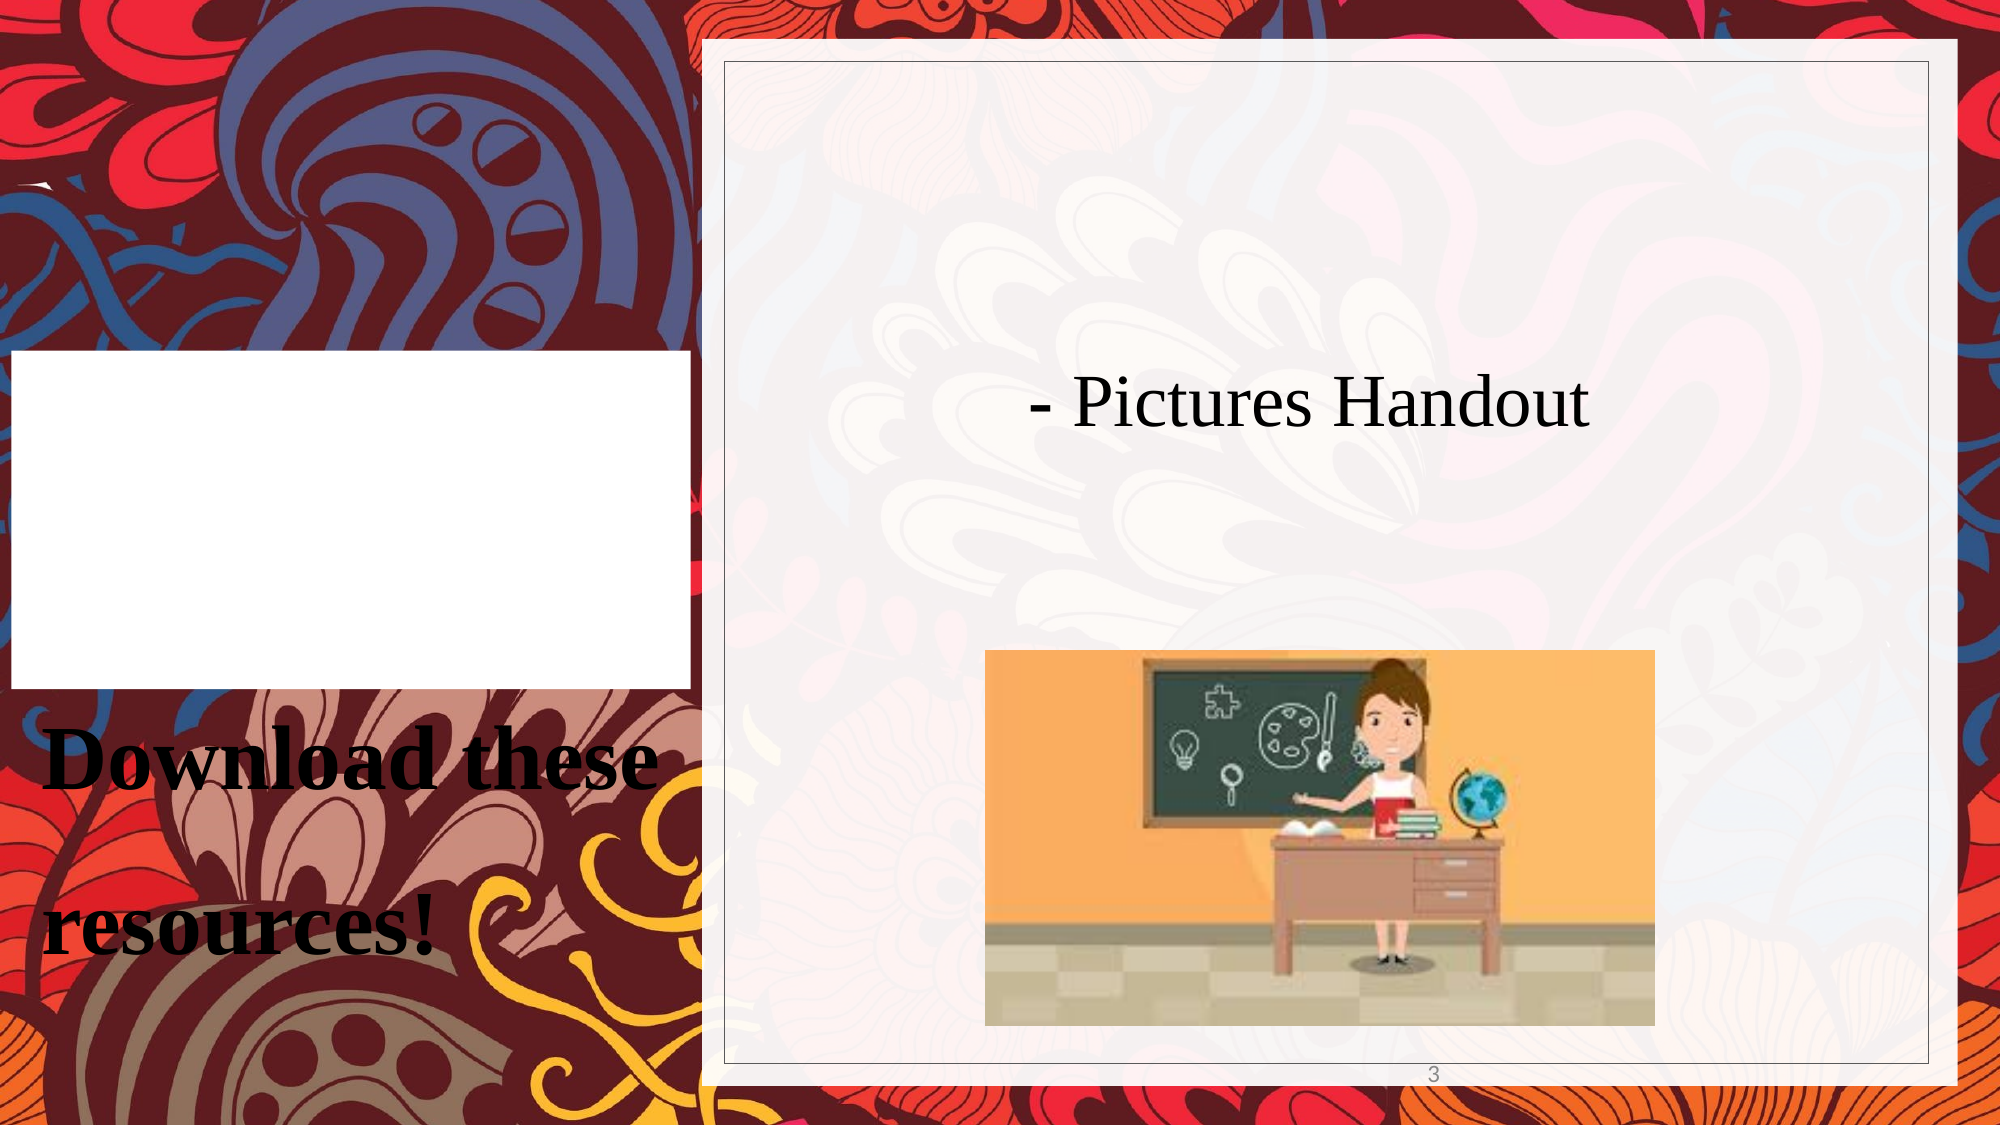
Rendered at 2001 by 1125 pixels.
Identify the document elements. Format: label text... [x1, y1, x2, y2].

text_box [702, 39, 1958, 1103]
title - Pictures Handout [713, 276, 1907, 563]
picture [0, 0, 2000, 1125]
text_box Download these resources! [11, 350, 691, 690]
